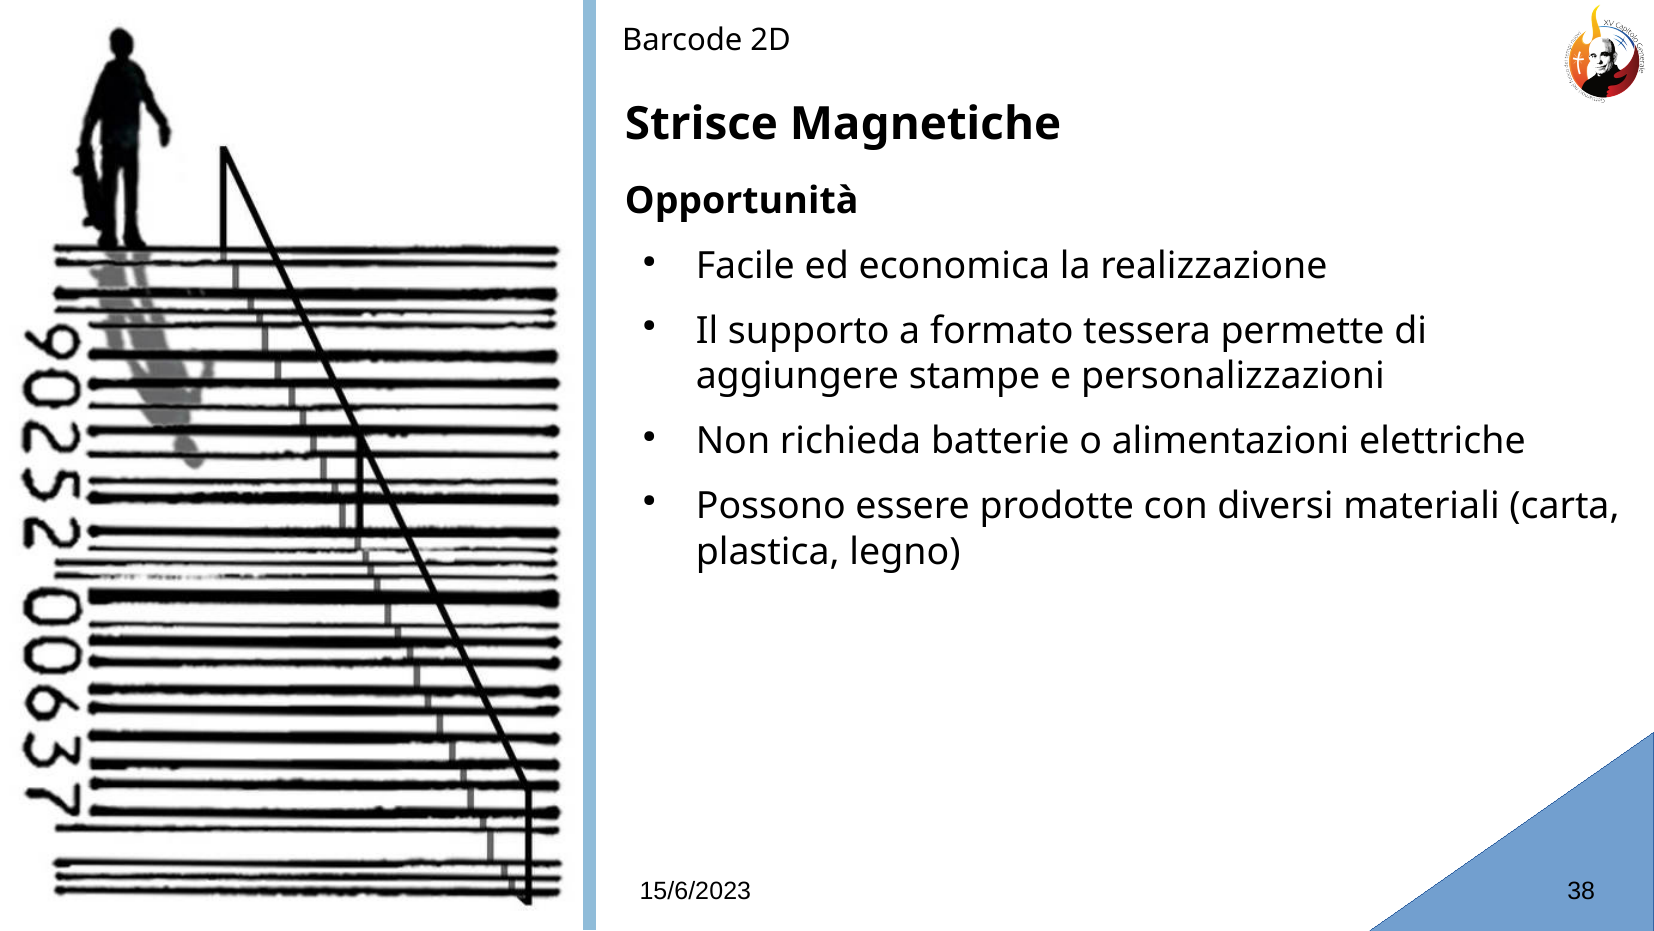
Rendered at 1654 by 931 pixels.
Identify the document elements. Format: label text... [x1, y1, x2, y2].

text_box Barcode 2D [607, 9, 1340, 63]
list Opportunità Facile ed economica la realizzazione Il supporto a formato tessera permette di aggiungere stampe e personalizzazioni Non richieda batterie o alimentazioni elettriche Possono essere prodotte con diversi materiali (carta, plastica, legno) [624, 177, 1621, 851]
picture [1563, 4, 1646, 103]
title Strisce Magnetiche [624, 94, 1621, 177]
picture [0, 0, 583, 931]
